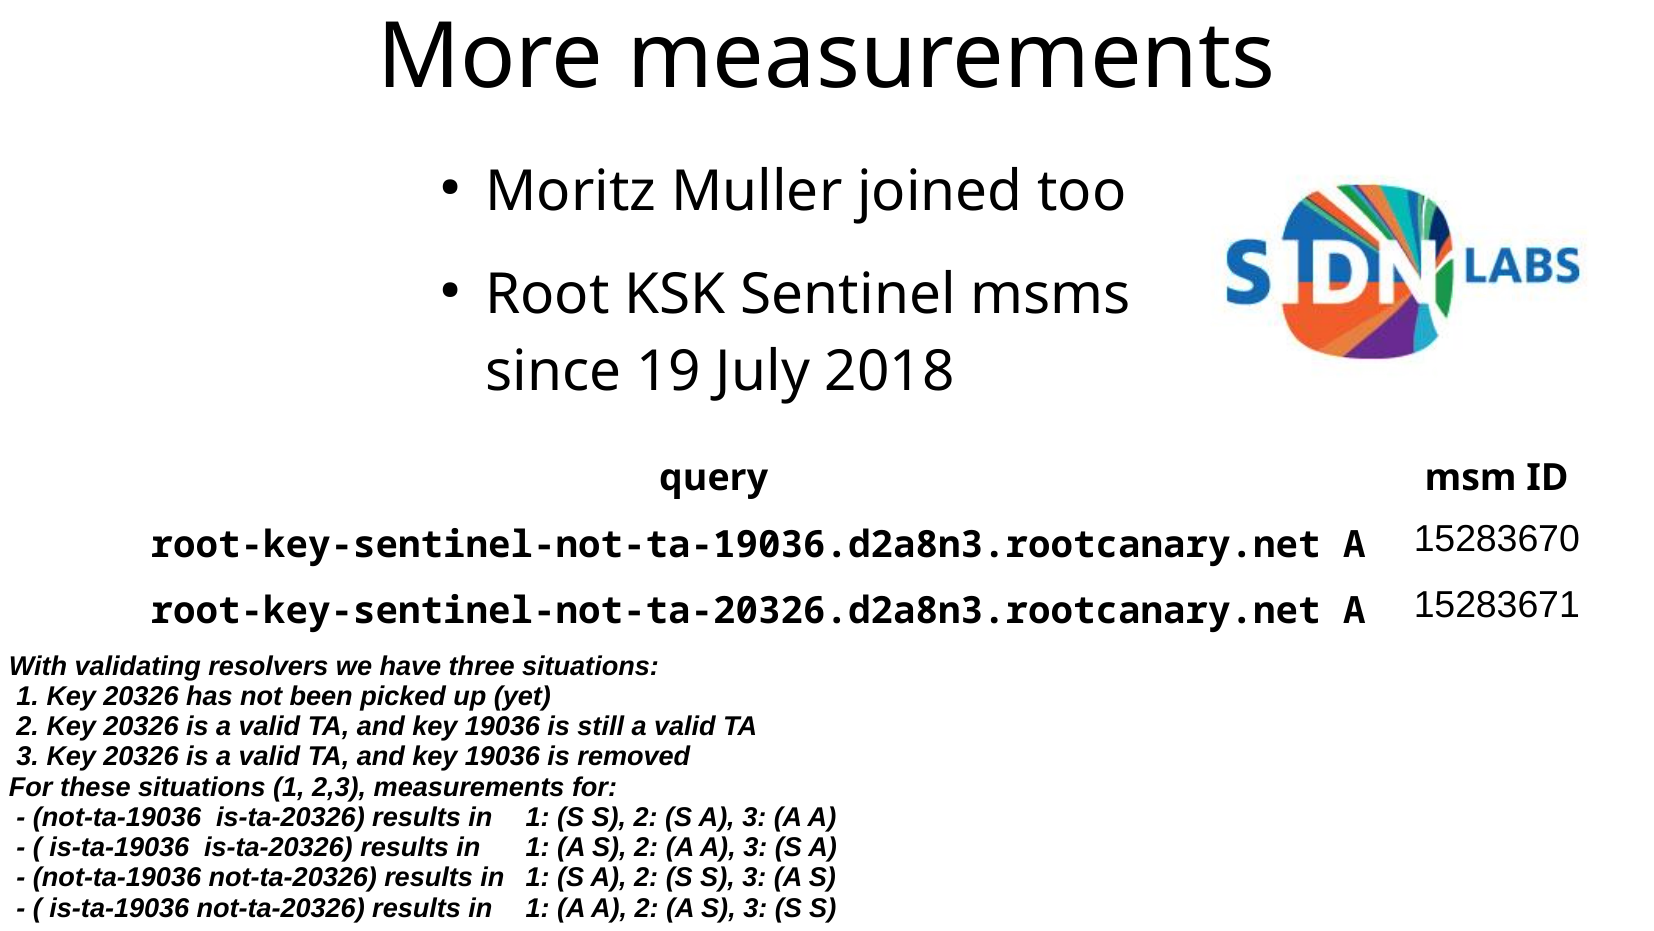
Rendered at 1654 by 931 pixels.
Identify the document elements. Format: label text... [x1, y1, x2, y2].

table_cell 15283670 [1381, 510, 1613, 576]
text_box With validating resolvers we have three situations: 1. Key 20326 has not been picked up (yet) 2. Key 20326 is a valid TA, and key 19036 is still a valid TA 3. Key 20326 is a valid TA, and key 19036 is removed For these situations (1, 2,3), measurements for: - (not-ta-19036 is-ta-20326) results in 1: (S S), 2: (S A), 3: (A A) - ( is-ta-19036 is-ta-20326) results in 1: (A S), 2: (A A), 3: (S A) - (not-ta-19036 not-ta-20326) results in 1: (S A), 2: (S S), 3: (A S) - ( is-ta-19036 not-ta-20326) results in 1: (A A), 2: (A S), 3: (S S) [0, 643, 1223, 931]
table_header msm ID [1381, 443, 1613, 509]
list Moritz Muller joined too Root KSK Sentinel msms since 19 July 2018 [425, 146, 1229, 408]
title More measurements [82, 8, 1571, 221]
table_cell root-key-sentinel-not-ta-20326.d2a8n3.rootcanary.net A [47, 576, 1380, 642]
picture [1210, 174, 1589, 378]
table_header query [47, 443, 1380, 509]
table_cell root-key-sentinel-not-ta-19036.d2a8n3.rootcanary.net A [47, 510, 1380, 576]
table_cell [1381, 642, 1613, 709]
table_cell 15283671 [1381, 576, 1613, 642]
table_cell [47, 642, 1380, 709]
